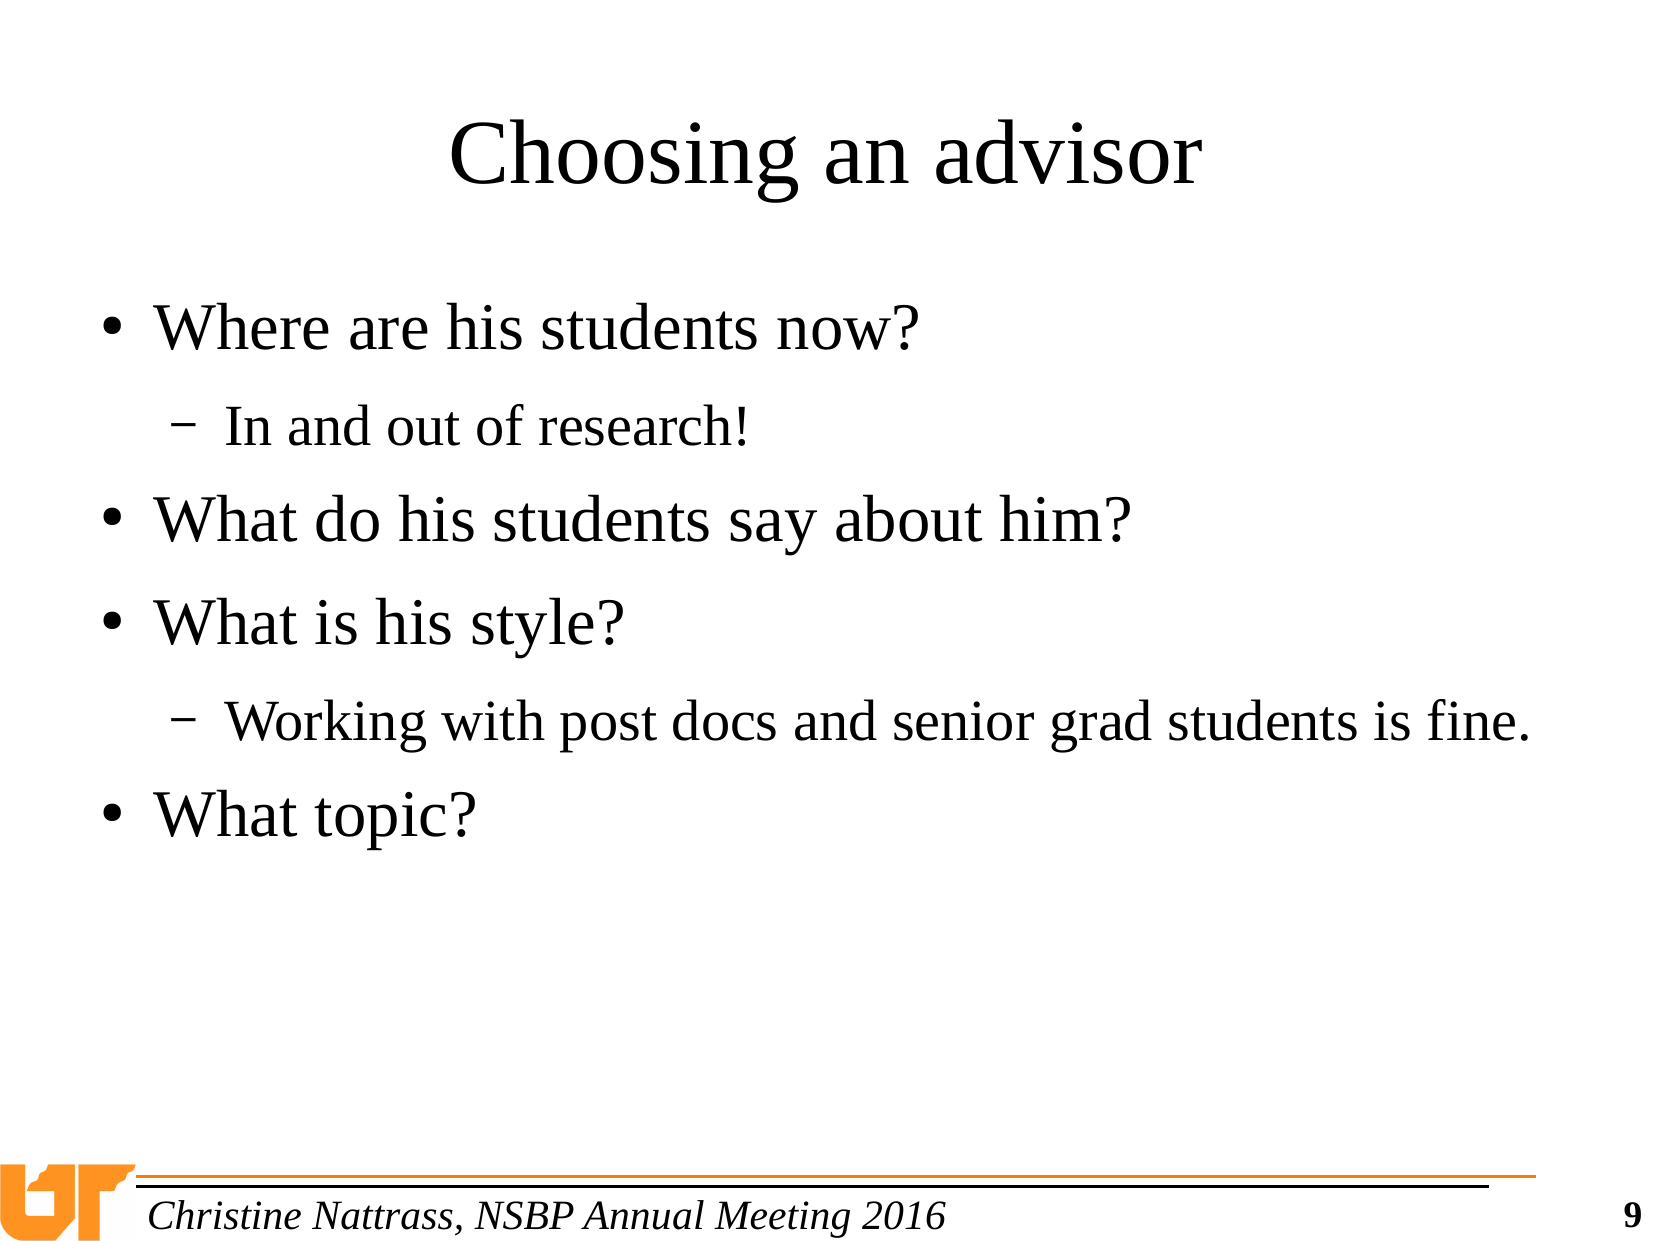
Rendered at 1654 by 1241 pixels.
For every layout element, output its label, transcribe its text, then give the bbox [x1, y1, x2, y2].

list Where are his students now? In and out of research! What do his students say about him? What is his style? Working with post docs and senior grad students is fine. What topic? [82, 290, 1538, 1010]
picture [0, 1164, 136, 1241]
title Choosing an advisor [82, 49, 1571, 257]
